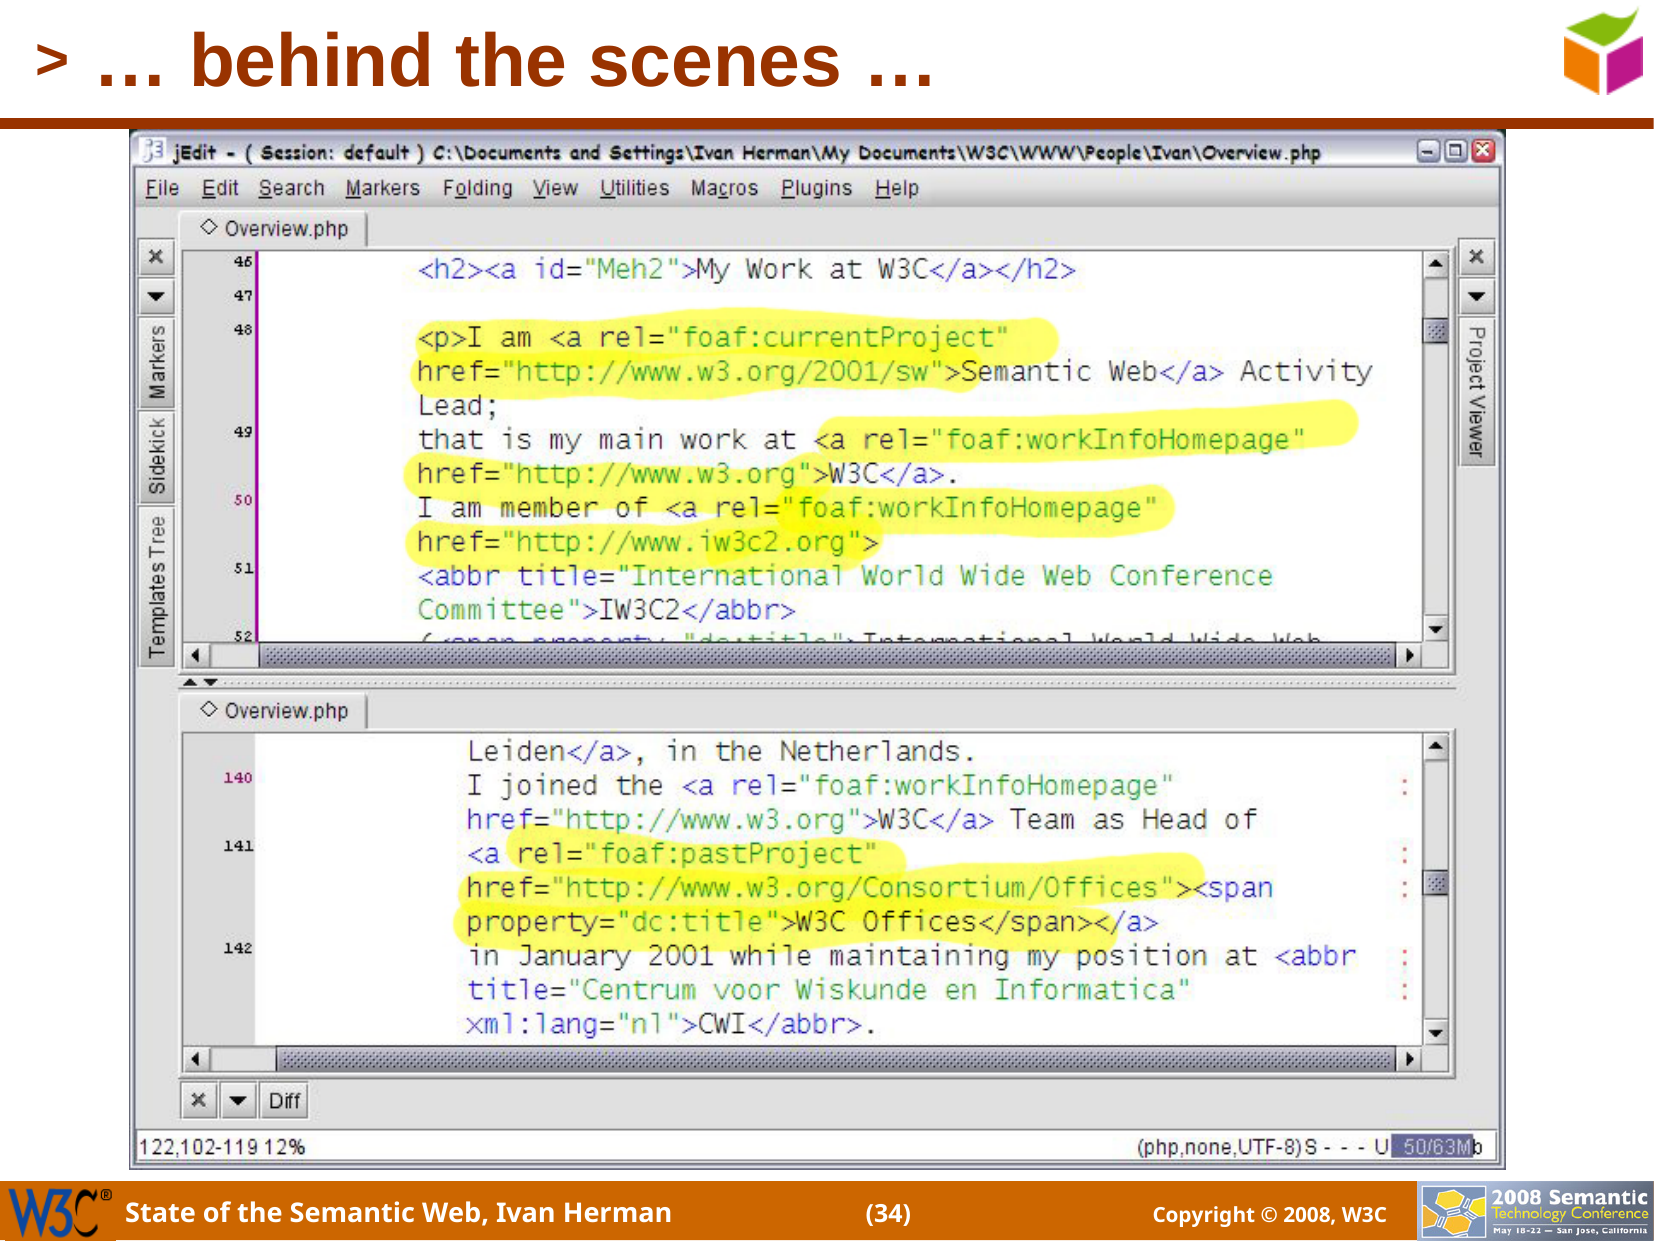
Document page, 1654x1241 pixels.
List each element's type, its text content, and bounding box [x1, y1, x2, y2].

picture [1564, 5, 1643, 95]
title … behind the scenes … [93, 0, 1493, 119]
picture [129, 129, 1506, 1170]
picture [1417, 1181, 1654, 1241]
picture [5, 1186, 116, 1241]
